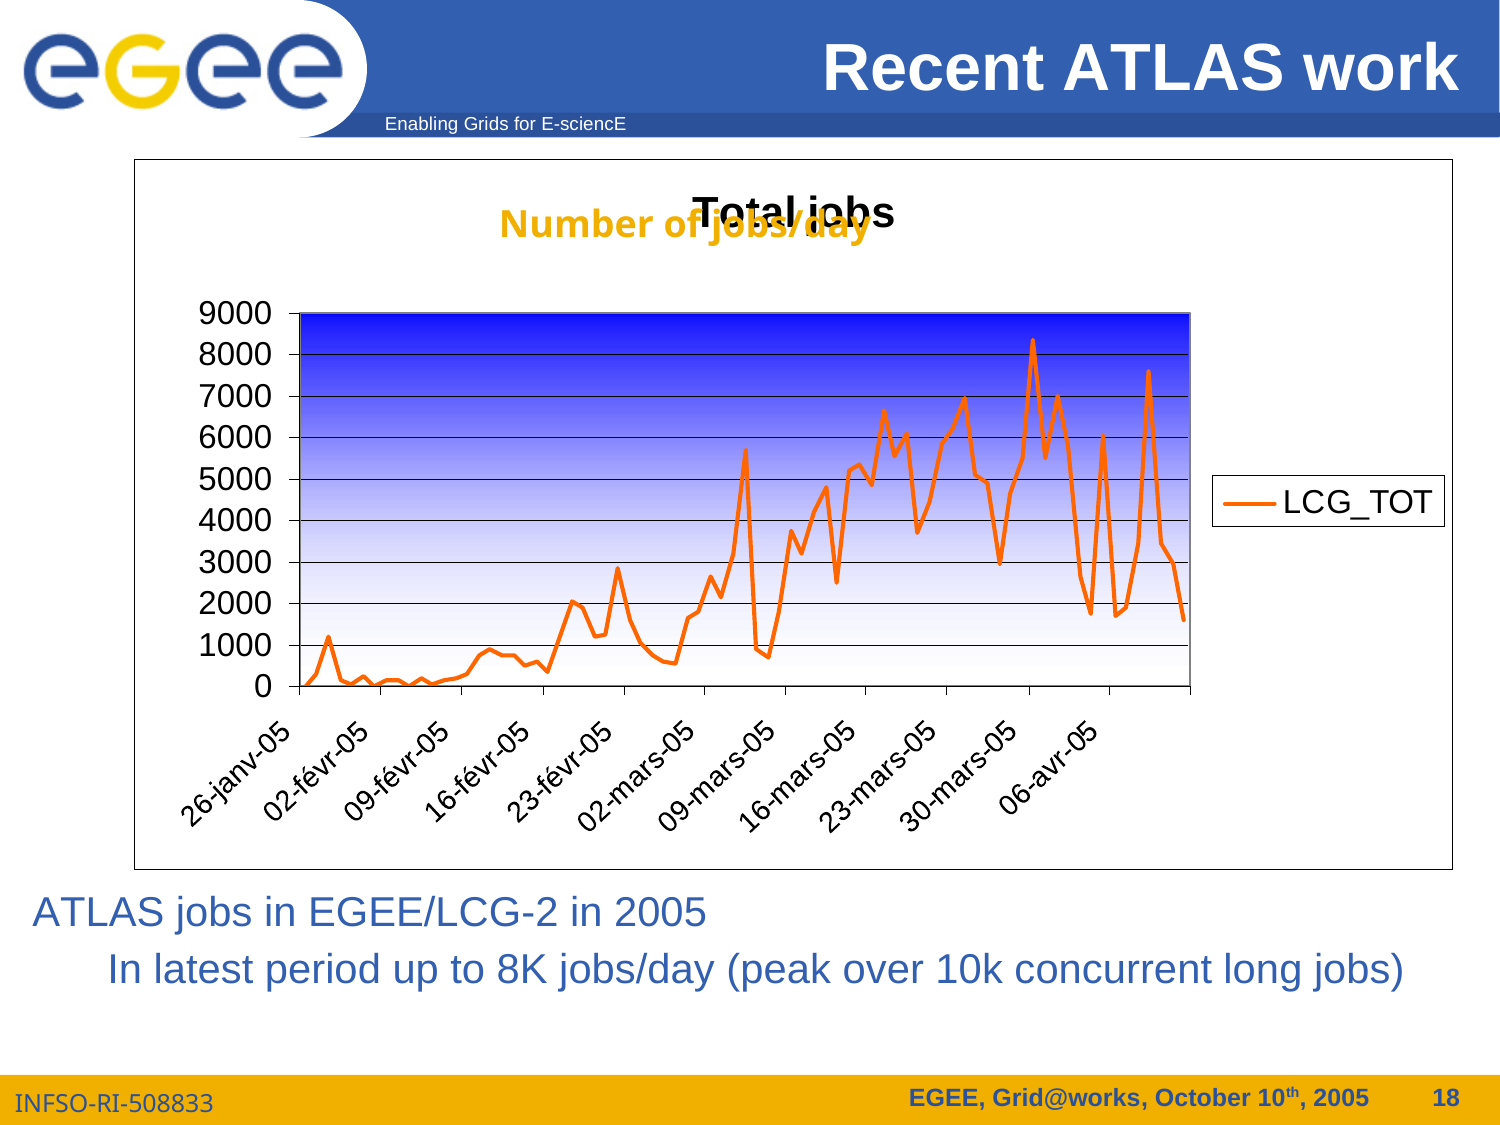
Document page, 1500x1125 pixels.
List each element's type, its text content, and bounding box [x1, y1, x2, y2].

title Recent ATLAS work [369, 10, 1475, 124]
text_box Number of jobs/day [484, 190, 1000, 257]
chart [123, 148, 1465, 880]
text_box ATLAS jobs in EGEE/LCG-2 in 2005 In latest period up to 8K jobs/day (peak over 10k concurrent long jobs) [17, 881, 1436, 1001]
picture [18, 30, 349, 112]
